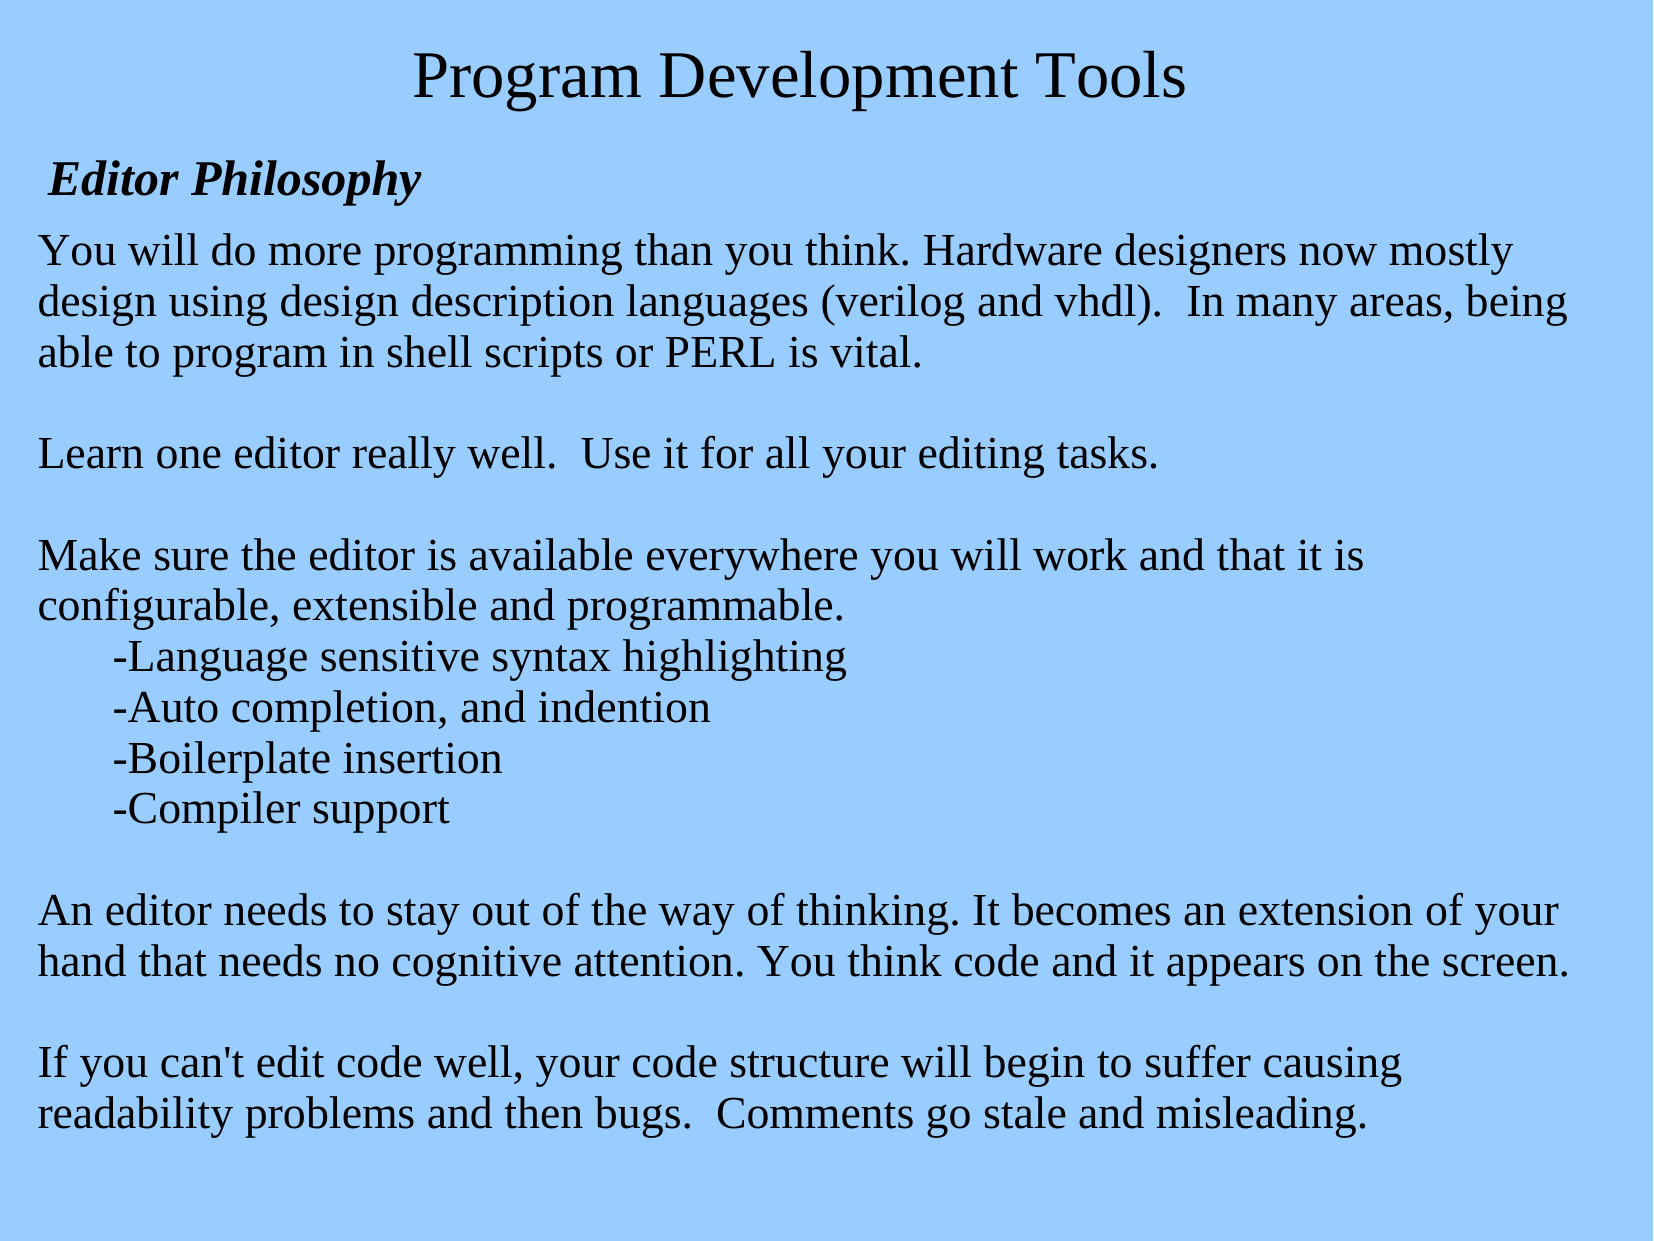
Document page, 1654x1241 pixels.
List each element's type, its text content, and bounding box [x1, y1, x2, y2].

text_box Program Development Tools [412, 38, 1206, 113]
text_box You will do more programming than you think. Hardware designers now mostly design using design description languages (verilog and vhdl). In many areas, being able to program in shell scripts or PERL is vital. Learn one editor really well. Use it for all your editing tasks. Make sure the editor is available everywhere you will work and that it is configurable, extensible and programmable. -Language sensitive syntax highlighting -Auto completion, and indention -Boilerplate insertion -Compiler support An editor needs to stay out of the way of thinking. It becomes an extension of your hand that needs no cognitive attention. You think code and it appears on the screen. If you can't edit code well, your code structure will begin to suffer causing readability problems and then bugs. Comments go stale and misleading. [37, 225, 1575, 1241]
text_box Editor Philosophy [35, 151, 765, 207]
